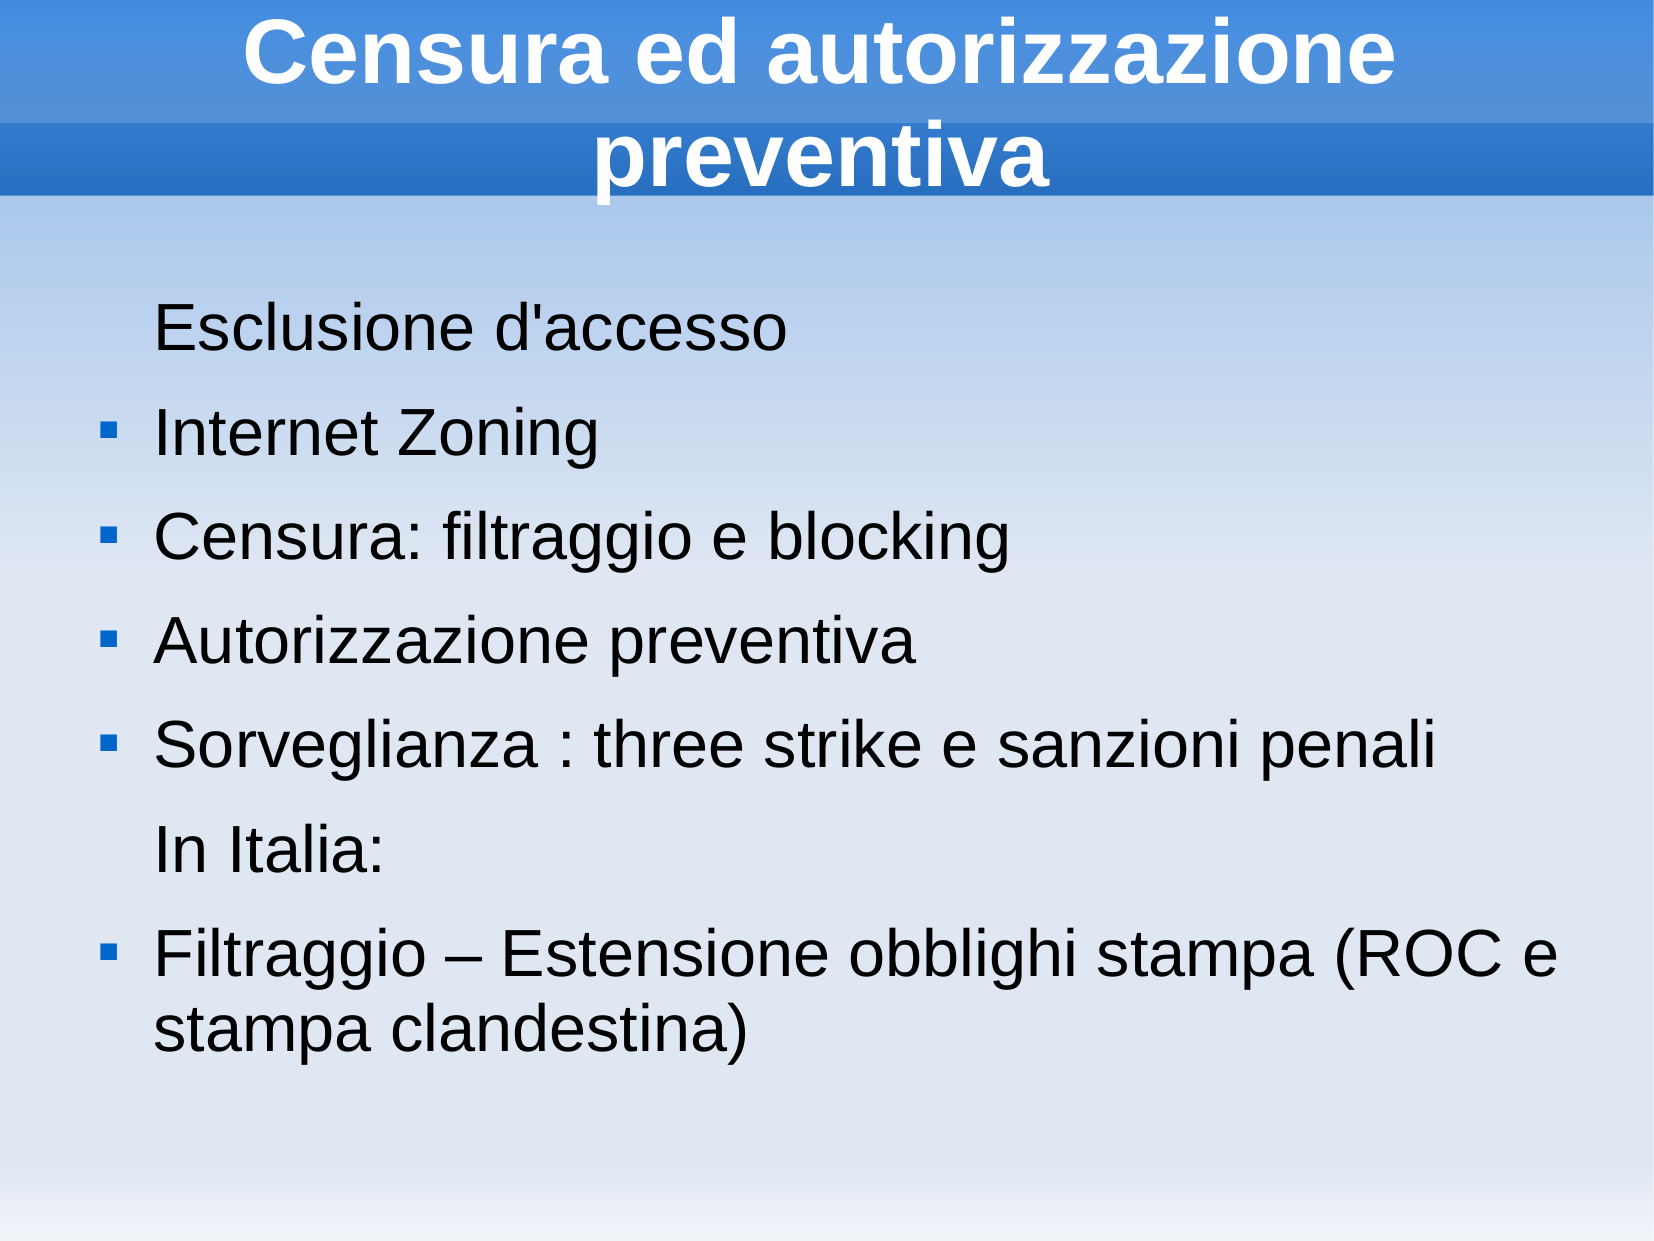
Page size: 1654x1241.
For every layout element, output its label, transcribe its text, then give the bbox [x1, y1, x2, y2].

title Censura ed autorizzazione preventiva [76, 1, 1565, 207]
list Esclusione d'accesso Internet Zoning Censura: filtraggio e blocking Autorizzazione preventiva Sorveglianza : three strike e sanzioni penali In Italia: Filtraggio – Estensione obblighi stampa (ROC e stampa clandestina) [82, 290, 1571, 1094]
picture [0, 0, 1654, 1241]
